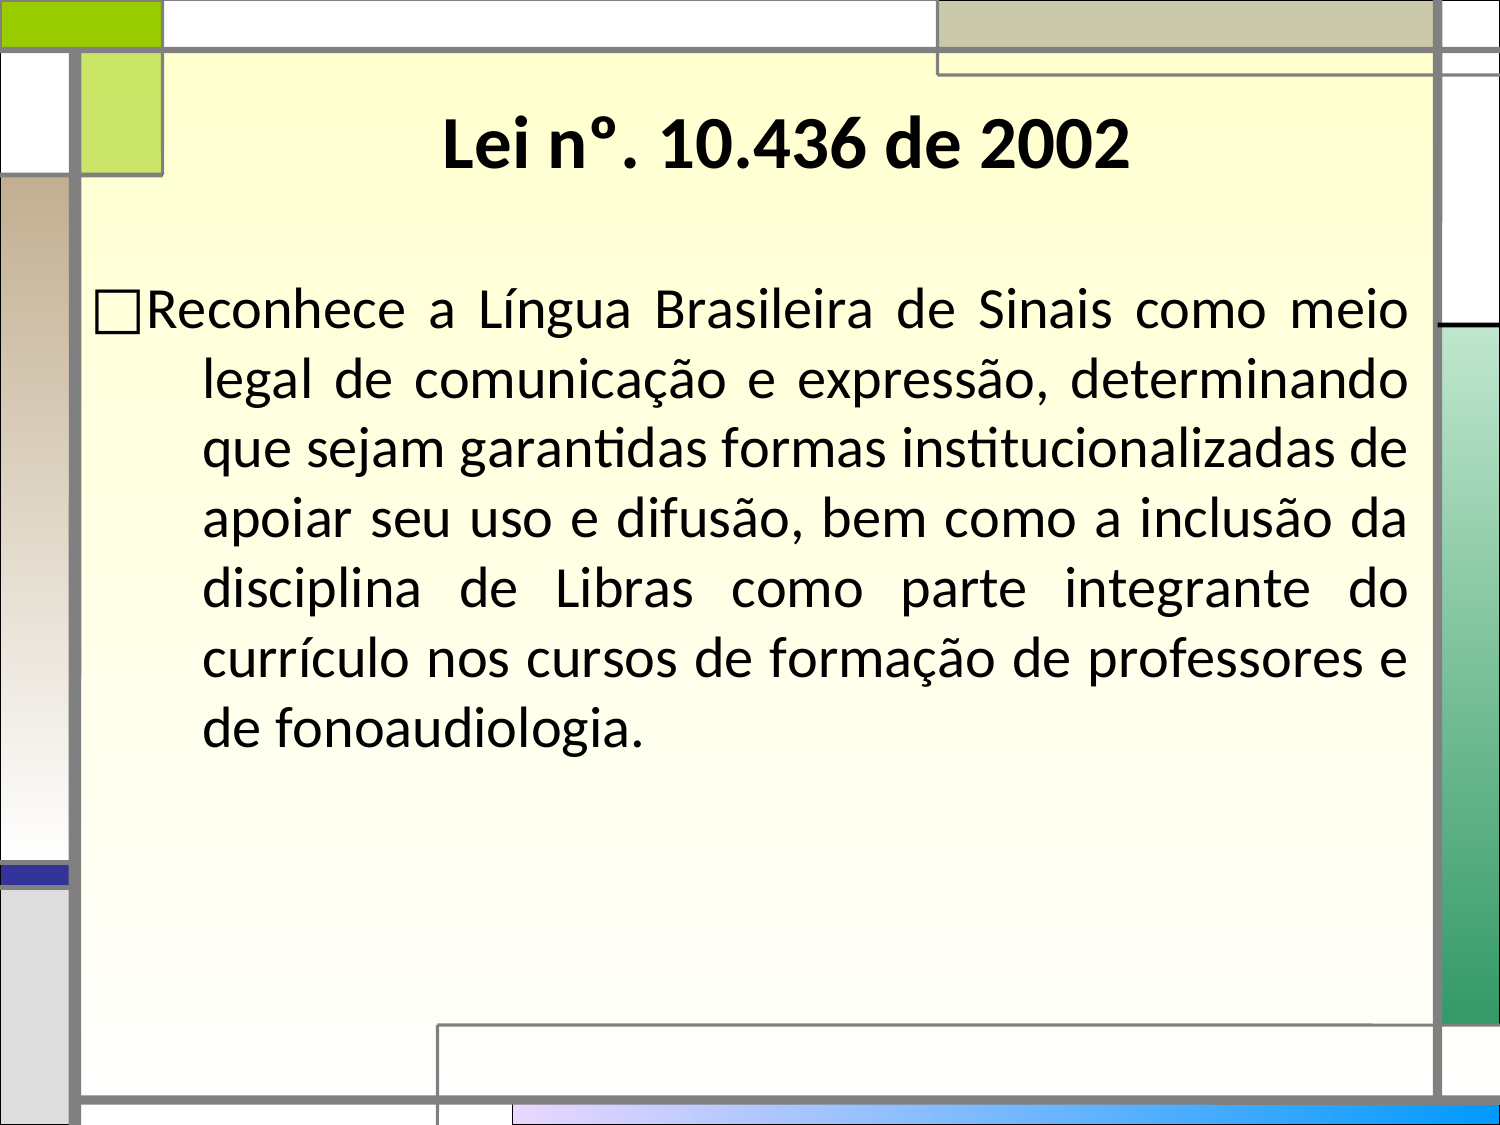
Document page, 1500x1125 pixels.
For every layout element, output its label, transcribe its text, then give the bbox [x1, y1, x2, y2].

title Lei nº. 10.436 de 2002 [150, 45, 1426, 233]
list Reconhece a Língua Brasileira de Sinais como meio legal de comunicação e expressão, determinando que sejam garantidas formas institucionalizadas de apoiar seu uso e difusão, bem como a inclusão da disciplina de Libras como parte integrante do currículo nos cursos de formação de professores e de fonoaudiologia. [75, 262, 1426, 1005]
